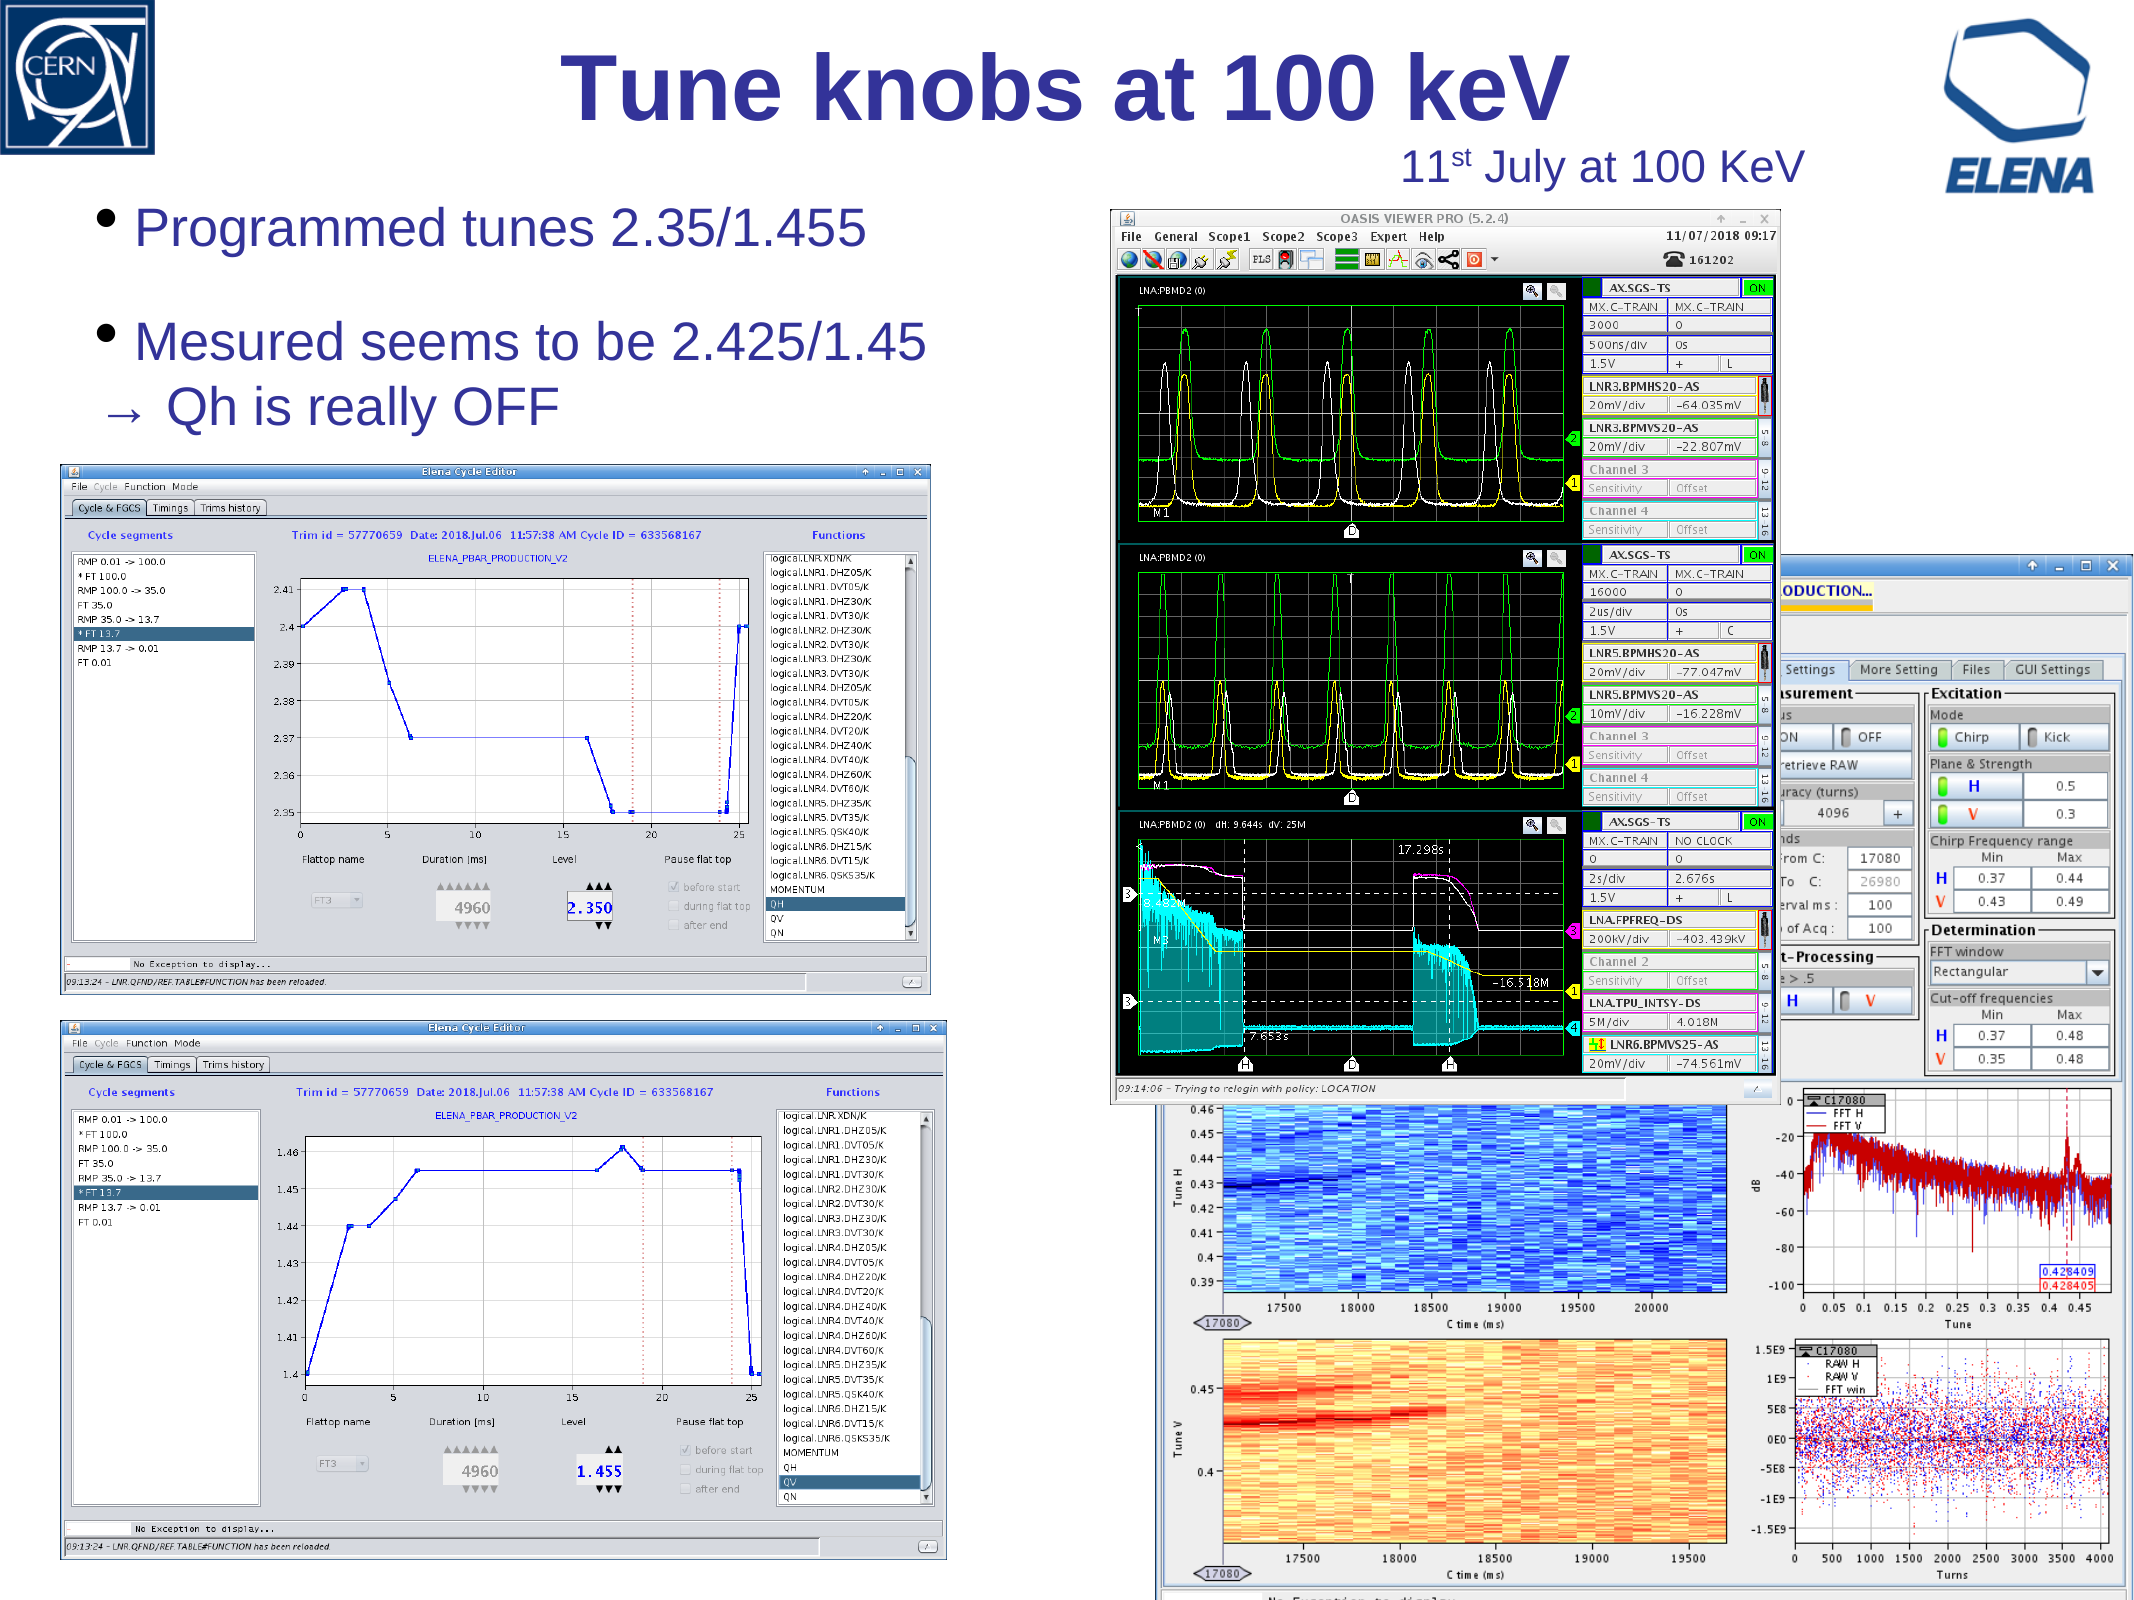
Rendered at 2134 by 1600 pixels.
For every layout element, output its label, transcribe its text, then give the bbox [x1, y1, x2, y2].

picture [1924, 10, 2117, 206]
picture [1110, 209, 2134, 1600]
picture [60, 1020, 947, 1561]
text_box Programmed tunes 2.35/1.455 Mesured seems to be 2.425/1.45 → Qh is really OFF [82, 184, 972, 1313]
text_box 11st July at 100 KeV [1230, 128, 1964, 209]
picture [0, 0, 155, 155]
title Tune knobs at 100 keV [208, 10, 1924, 156]
picture [60, 464, 931, 995]
